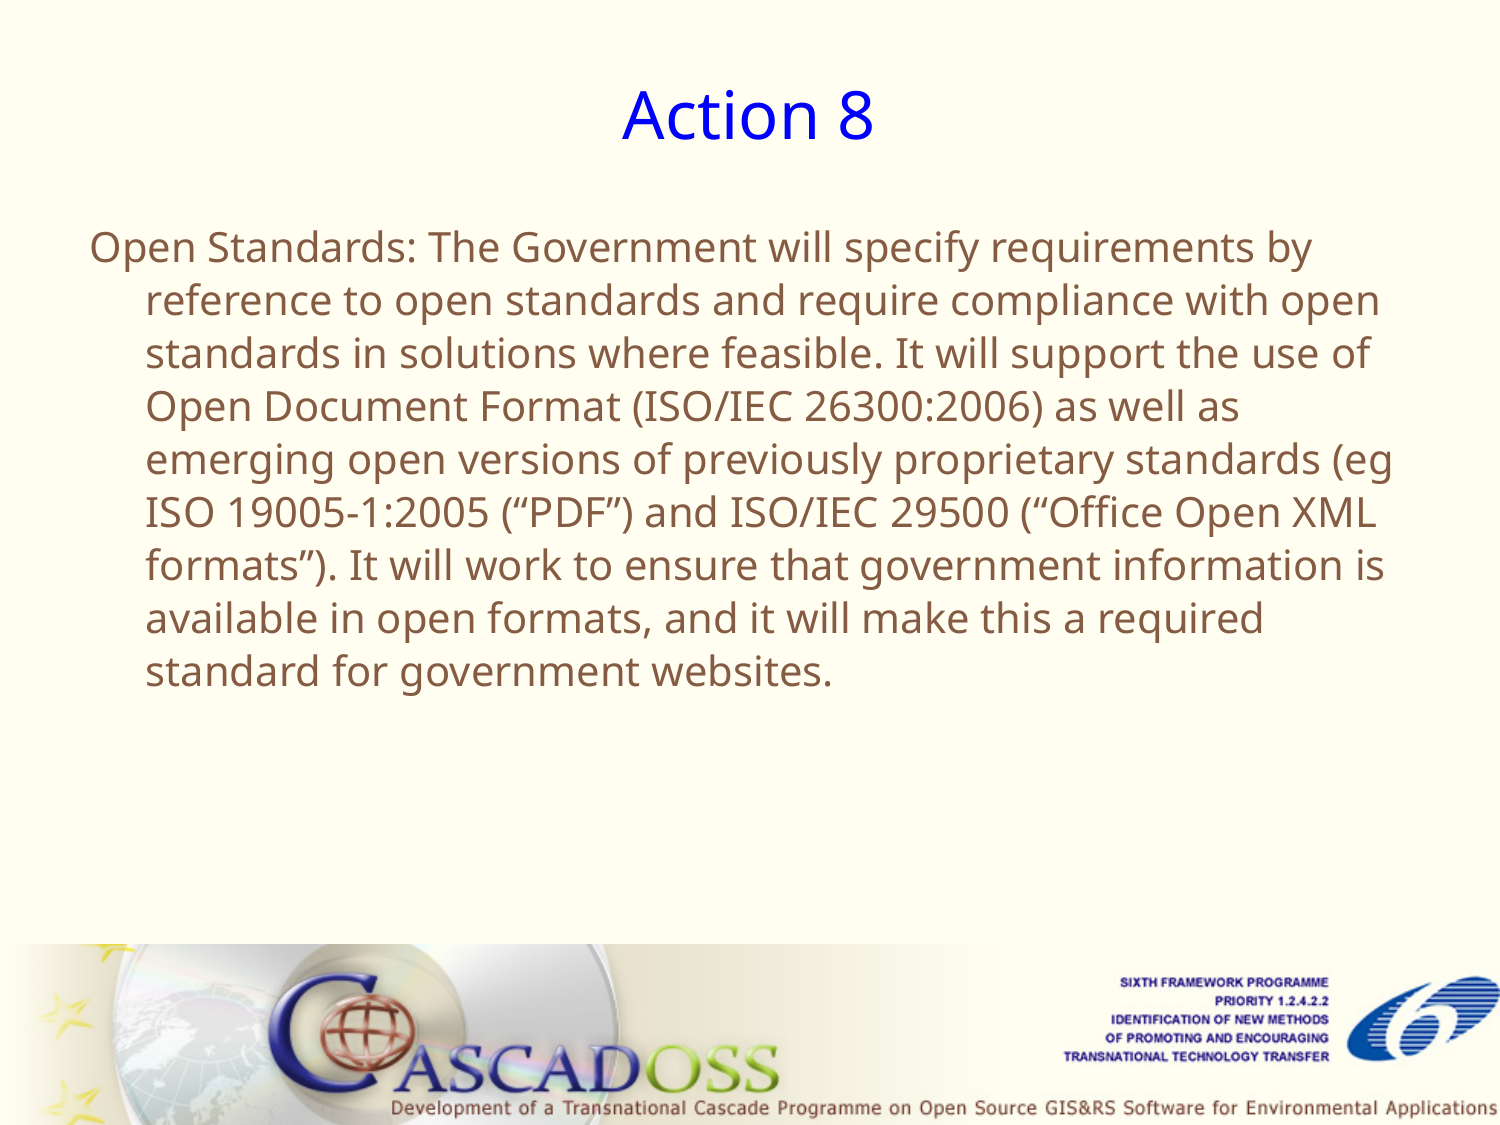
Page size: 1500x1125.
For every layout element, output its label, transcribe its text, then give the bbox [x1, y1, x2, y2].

list Open Standards: The Government will specify requirements by reference to open standards and require compliance with open standards in solutions where feasible. It will support the use of Open Document Format (ISO/IEC 26300:2006) as well as emerging open versions of previously proprietary standards (eg ISO 19005-1:2005 (“PDF”) and ISO/IEC 29500 (“Office Open XML formats”). It will work to ensure that government information is available in open formats, and it will make this a required standard for government websites. [74, 208, 1425, 951]
title Action 8 [74, 20, 1425, 208]
picture [0, 944, 1500, 1125]
